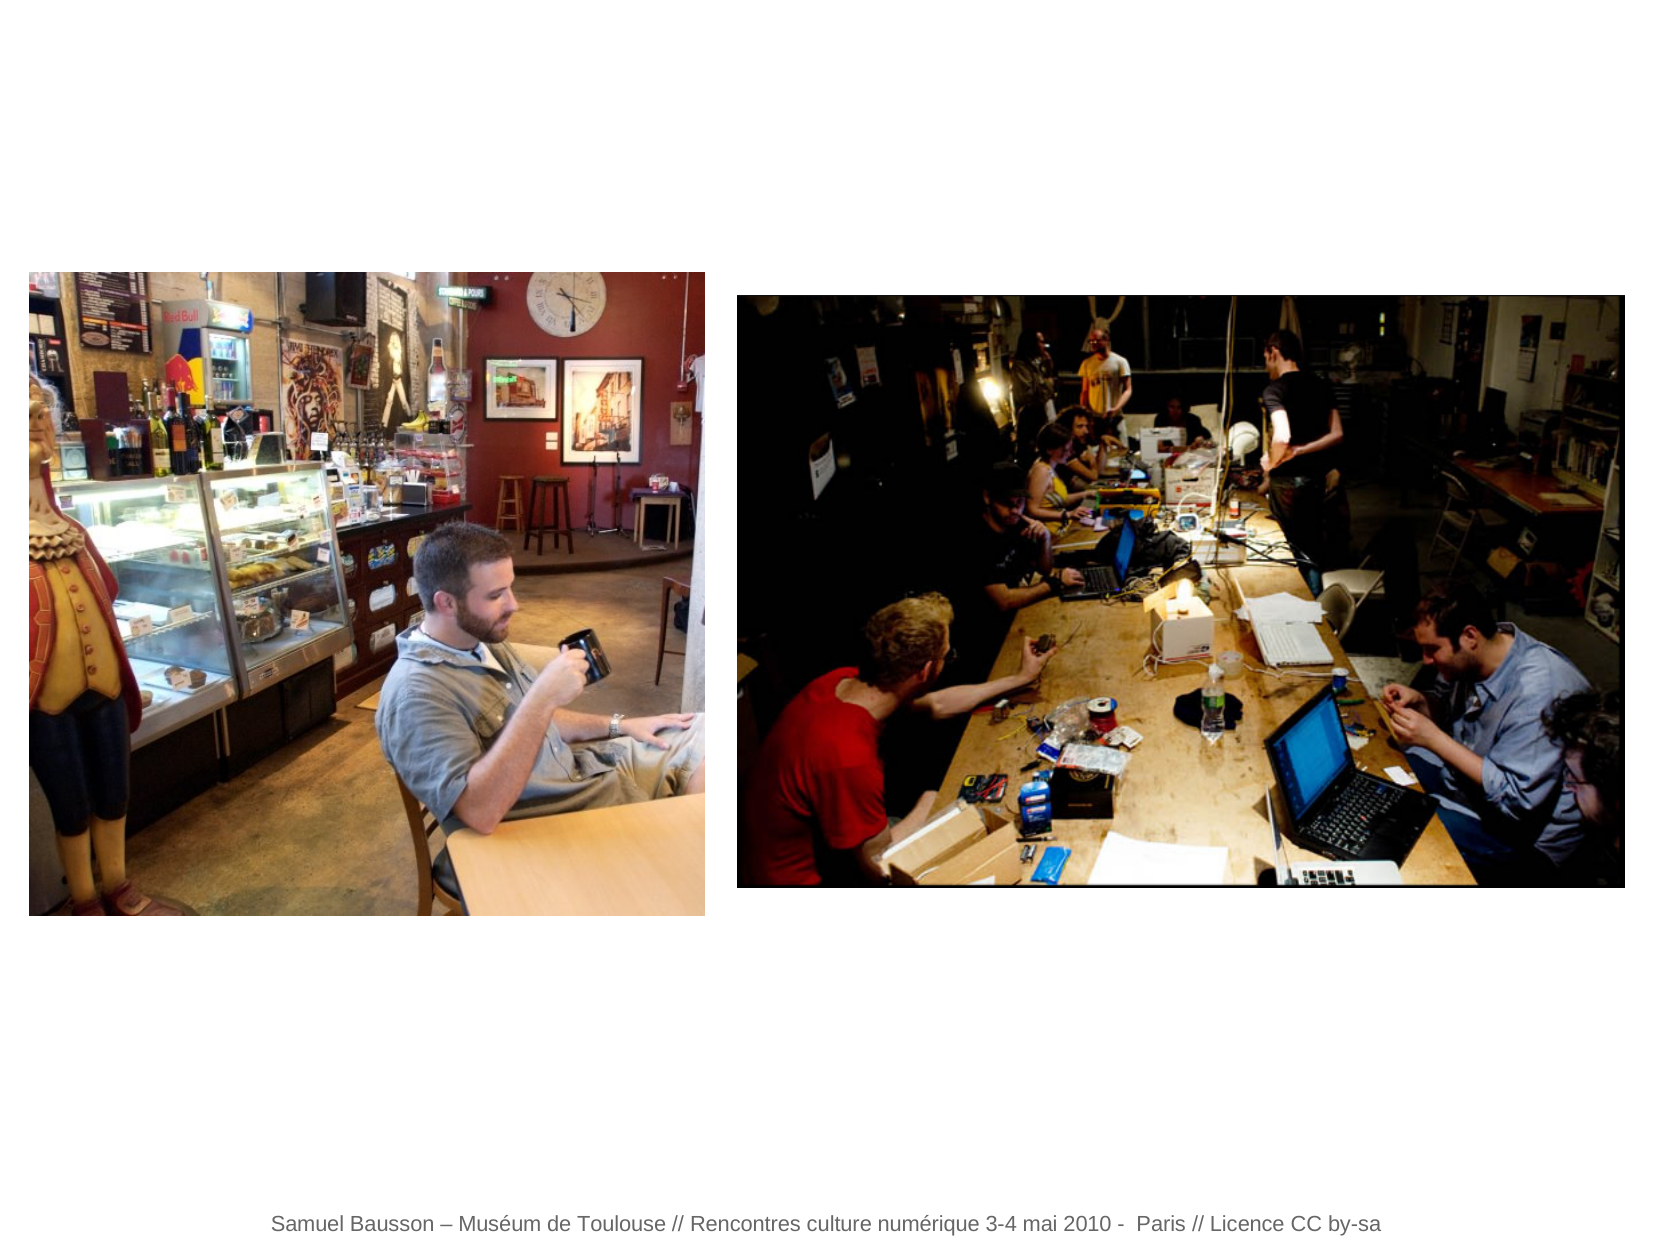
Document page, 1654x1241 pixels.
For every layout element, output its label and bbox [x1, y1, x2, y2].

picture [737, 295, 1625, 888]
picture [29, 272, 705, 916]
